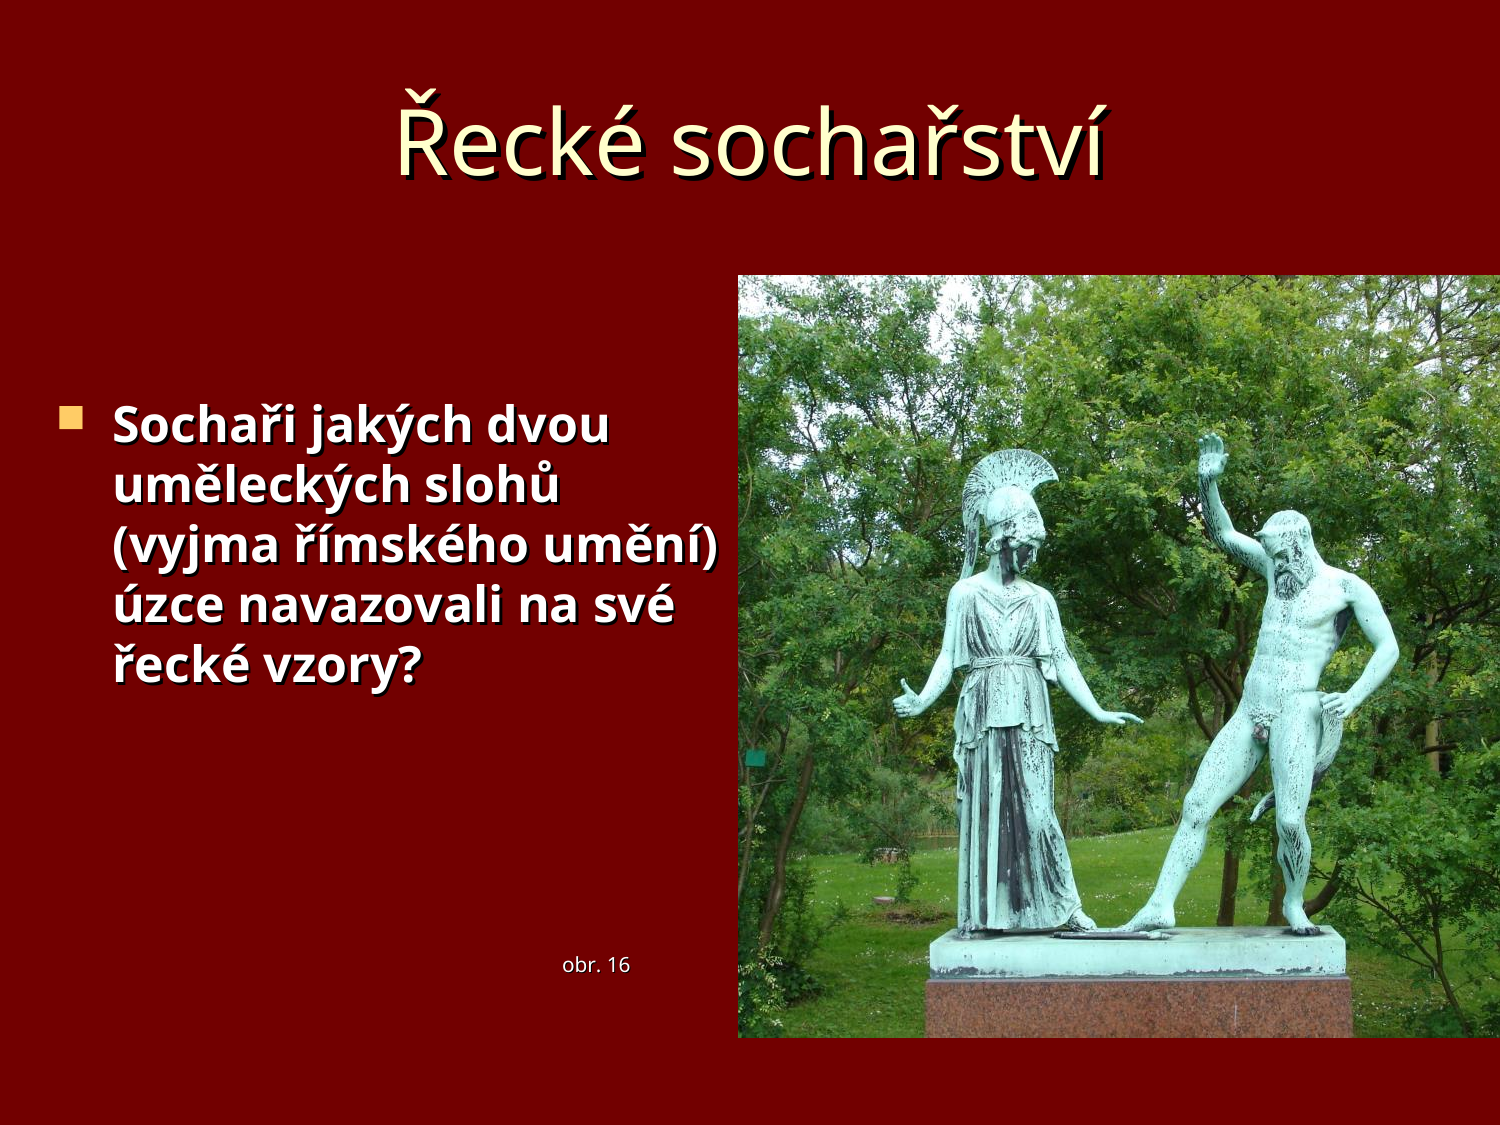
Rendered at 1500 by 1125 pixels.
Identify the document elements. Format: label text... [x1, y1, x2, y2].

title Řecké sochařství [75, 45, 1426, 233]
list Sochaři jakých dvou uměleckých slohů (vyjma římského umění) úzce navazovali na své řecké vzory? obr. 16 [41, 385, 738, 1036]
text_box [738, 275, 1500, 1038]
